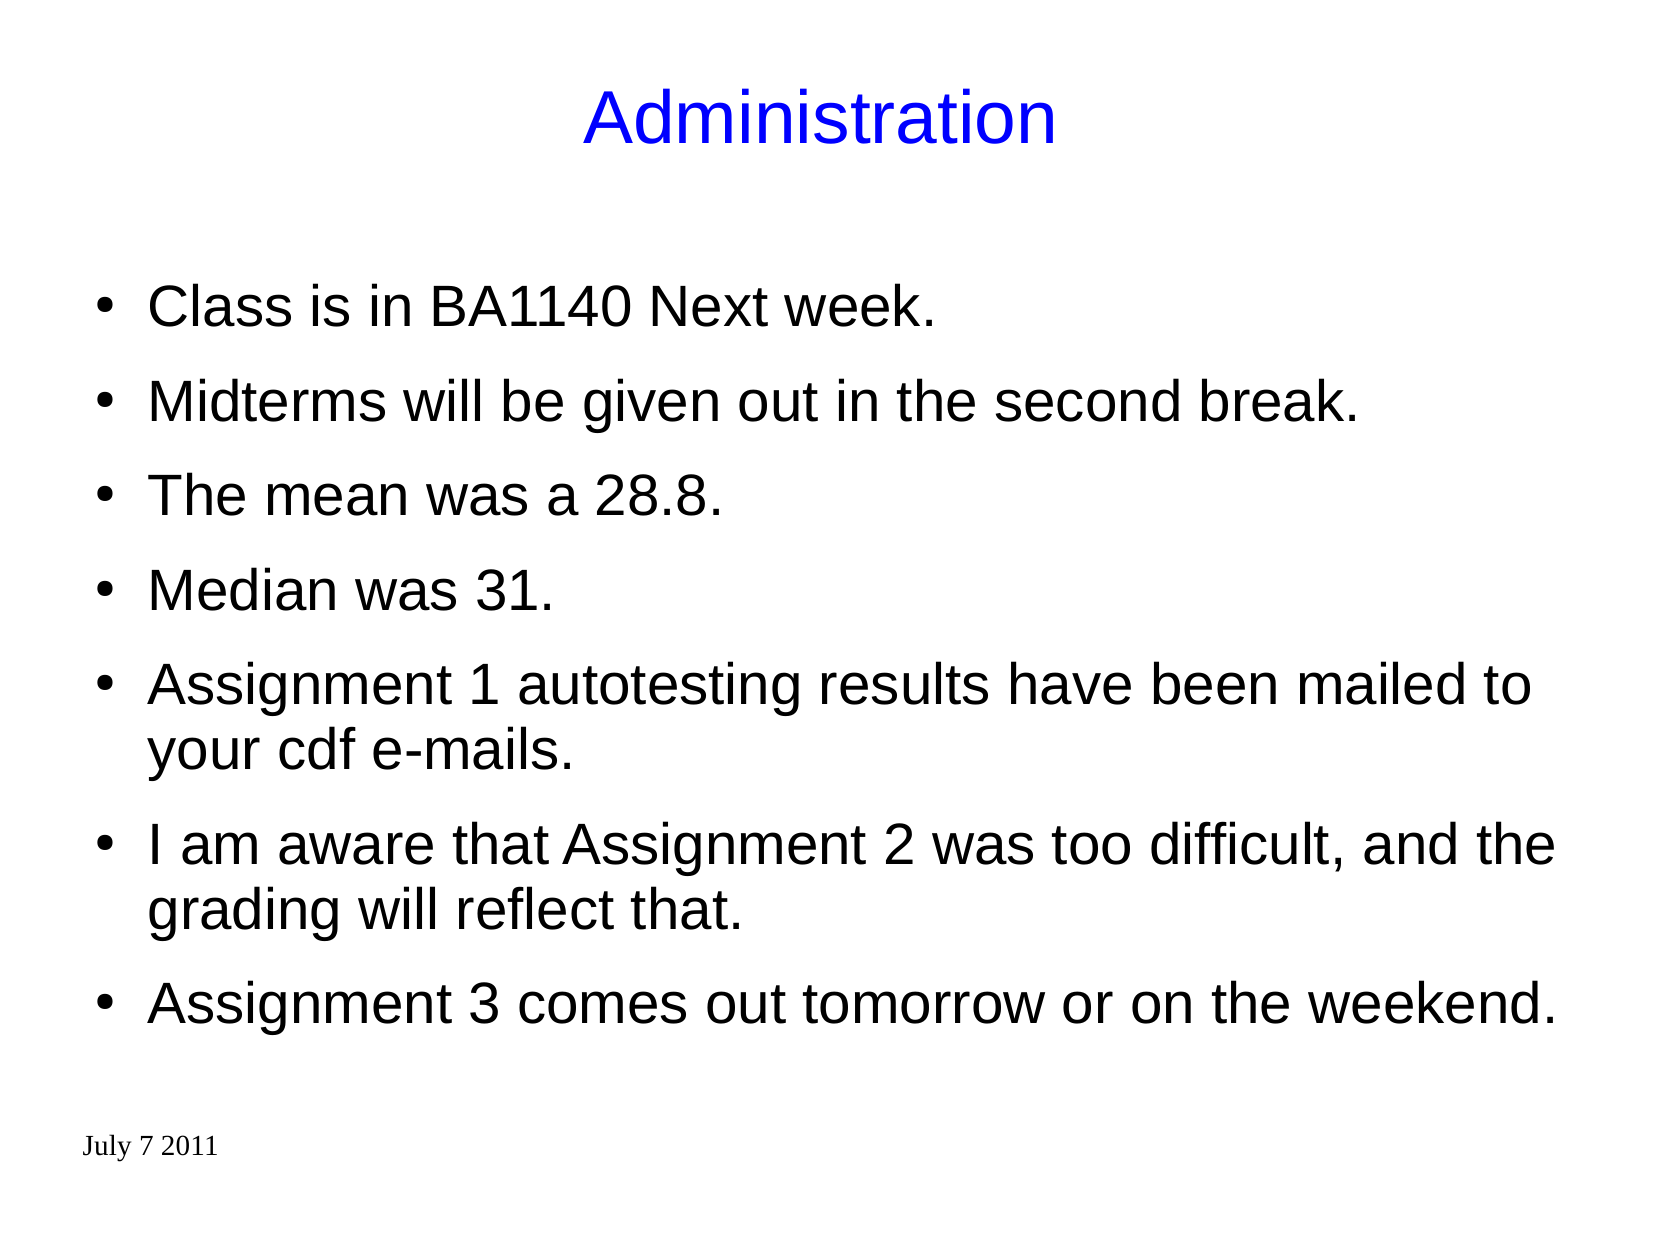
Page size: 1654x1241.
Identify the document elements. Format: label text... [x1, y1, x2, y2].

title Administration [76, 58, 1565, 178]
list Class is in BA1140 Next week. Midterms will be given out in the second break. The mean was a 28.8. Median was 31. Assignment 1 autotesting results have been mailed to your cdf e-mails. I am aware that Assignment 2 was too difficult, and the grading will reflect that. Assignment 3 comes out tomorrow or on the weekend. [76, 274, 1565, 1093]
